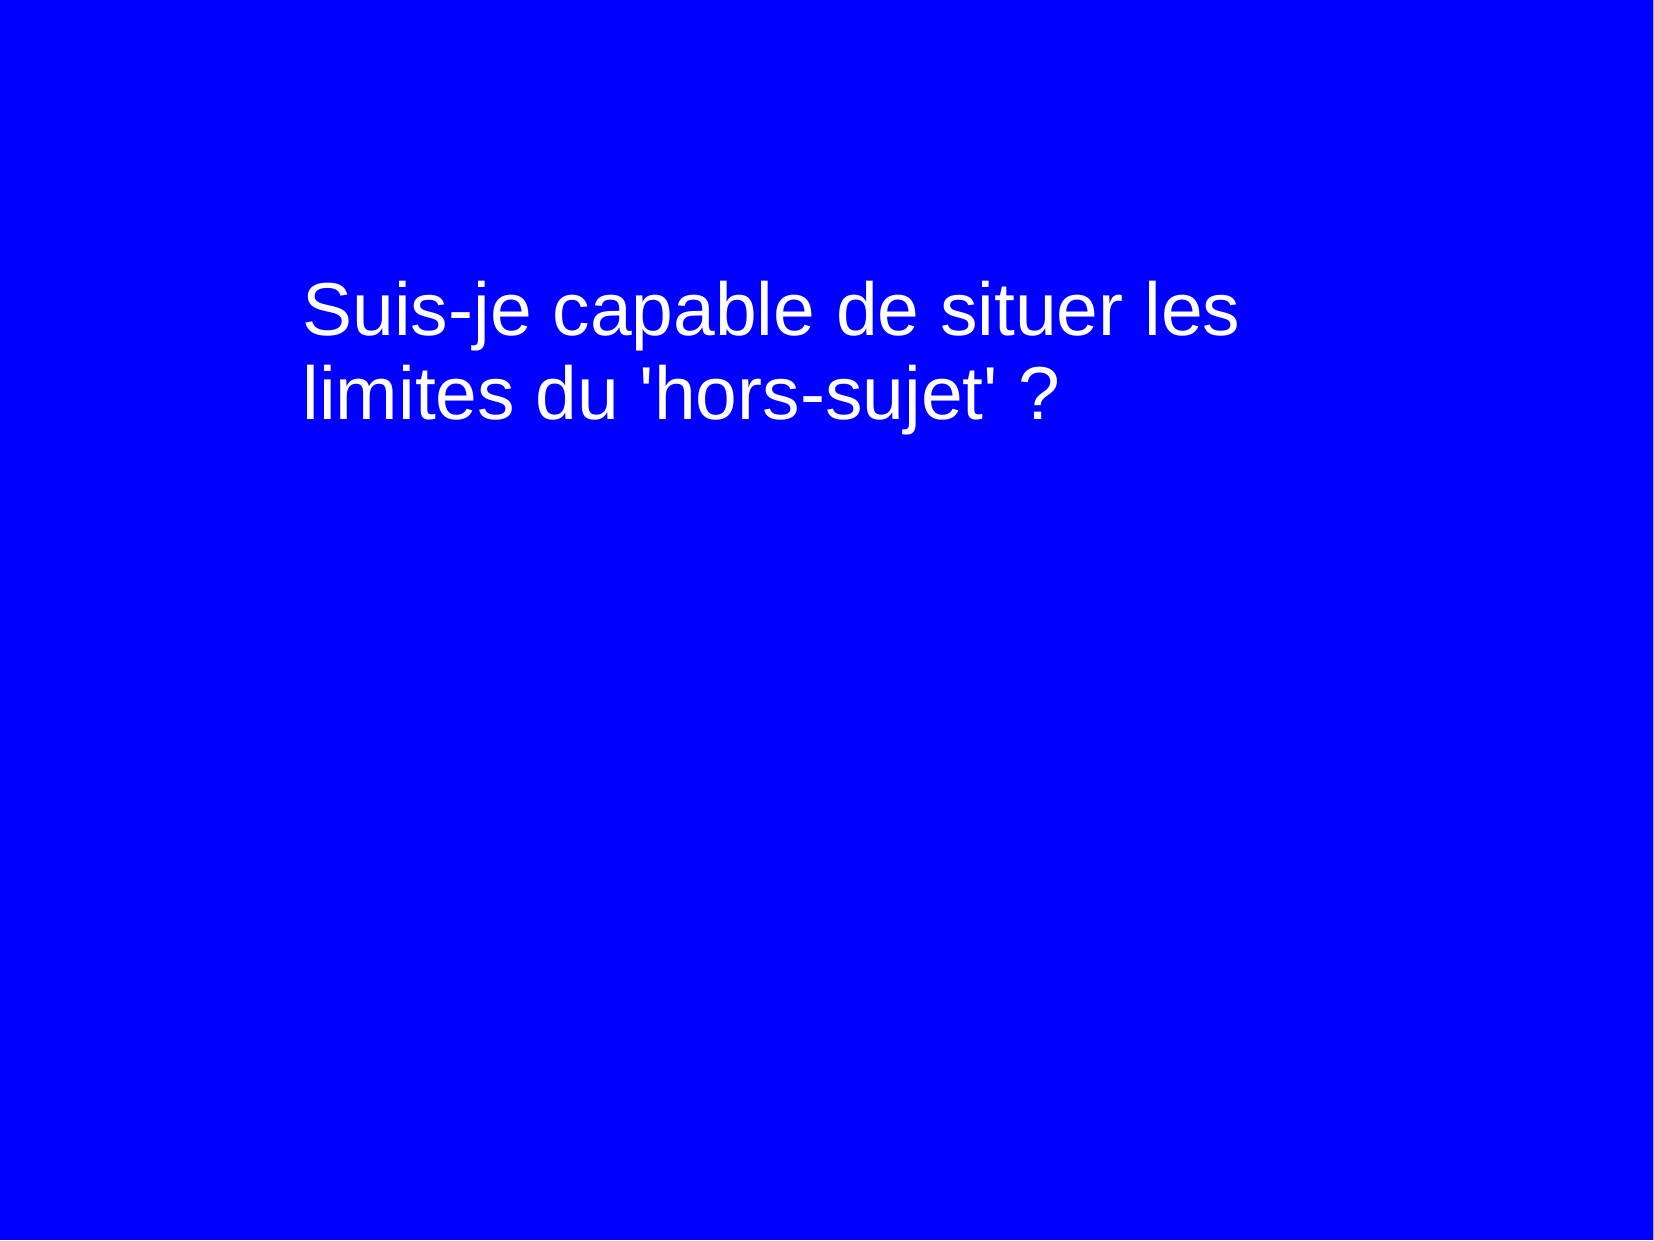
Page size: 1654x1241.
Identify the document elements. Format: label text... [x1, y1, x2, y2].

text_box Suis-je capable de situer les limites du 'hors-sujet' ? [287, 260, 1447, 443]
